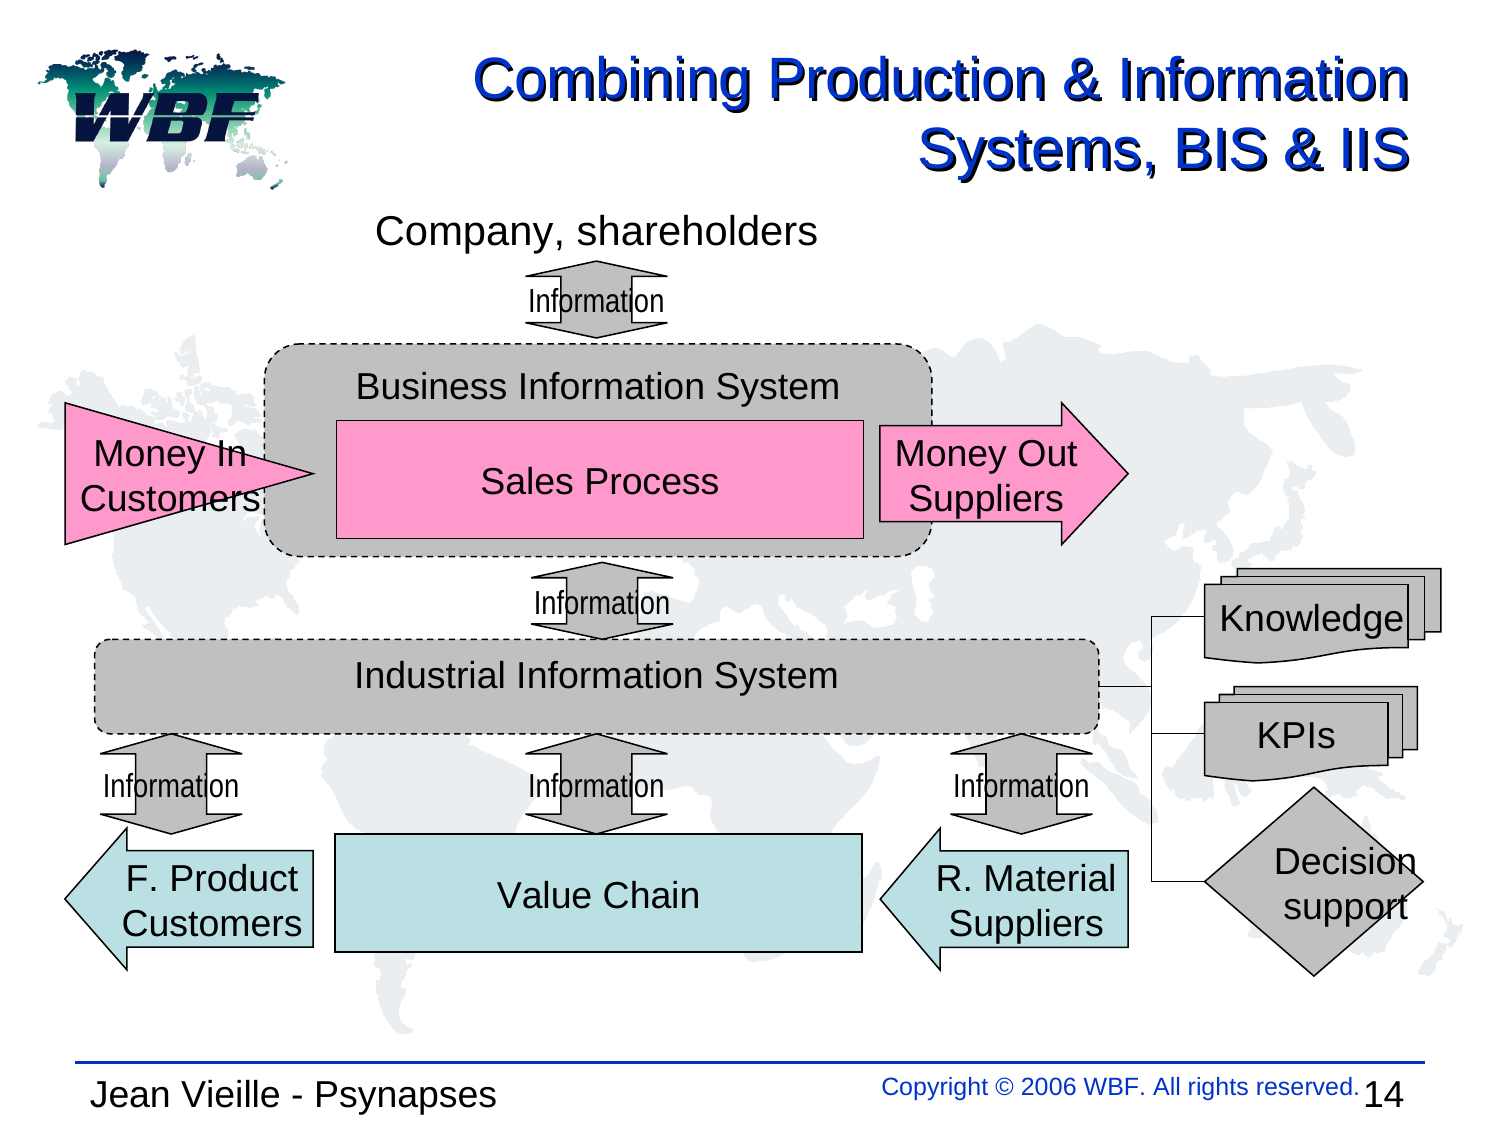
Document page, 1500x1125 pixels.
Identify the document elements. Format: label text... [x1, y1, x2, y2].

text_box Money In Customers [65, 402, 314, 545]
text_box Industrial Information System [94, 639, 1099, 734]
text_box R. Material Suppliers [880, 828, 1129, 971]
picture [37, 324, 1463, 1034]
picture [37, 49, 288, 190]
text_box Sales Process [336, 420, 864, 539]
text_box Company, shareholders [360, 196, 834, 262]
text_box Information [950, 733, 1093, 835]
text_box Knowledge [1204, 568, 1441, 663]
text_box Information [531, 562, 674, 640]
text_box Value Chain [335, 834, 863, 953]
text_box Decision support [1205, 787, 1424, 977]
text_box Business Information System [264, 343, 932, 557]
text_box Information [100, 733, 243, 835]
text_box Information [525, 733, 668, 835]
text_box KPIs [1204, 686, 1418, 781]
text_box Money Out Suppliers [879, 402, 1129, 545]
text_box Information [525, 262, 668, 338]
title Combining Production & Information Systems, BIS & IIS [387, 32, 1426, 188]
text_box F. Product Customers [64, 828, 314, 970]
